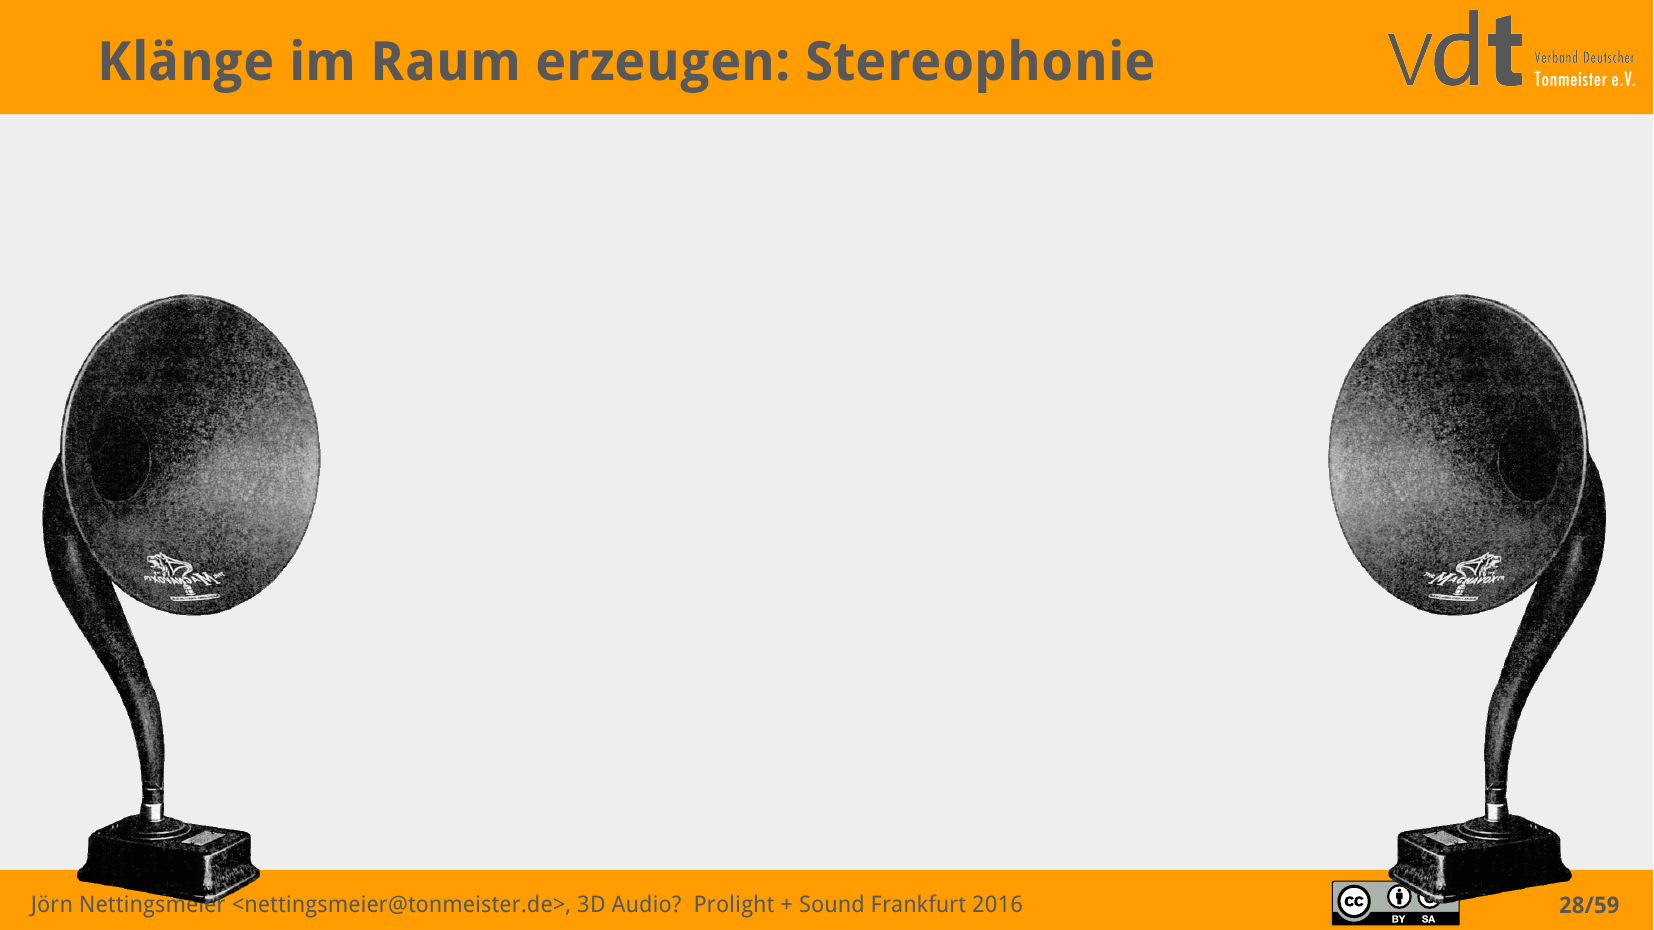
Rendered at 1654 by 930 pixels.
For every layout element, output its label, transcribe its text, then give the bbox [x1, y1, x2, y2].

picture [1377, 0, 1646, 104]
title Klänge im Raum erzeugen: Stereophonie [97, 4, 1215, 119]
picture [1307, 276, 1628, 919]
picture [20, 276, 341, 919]
